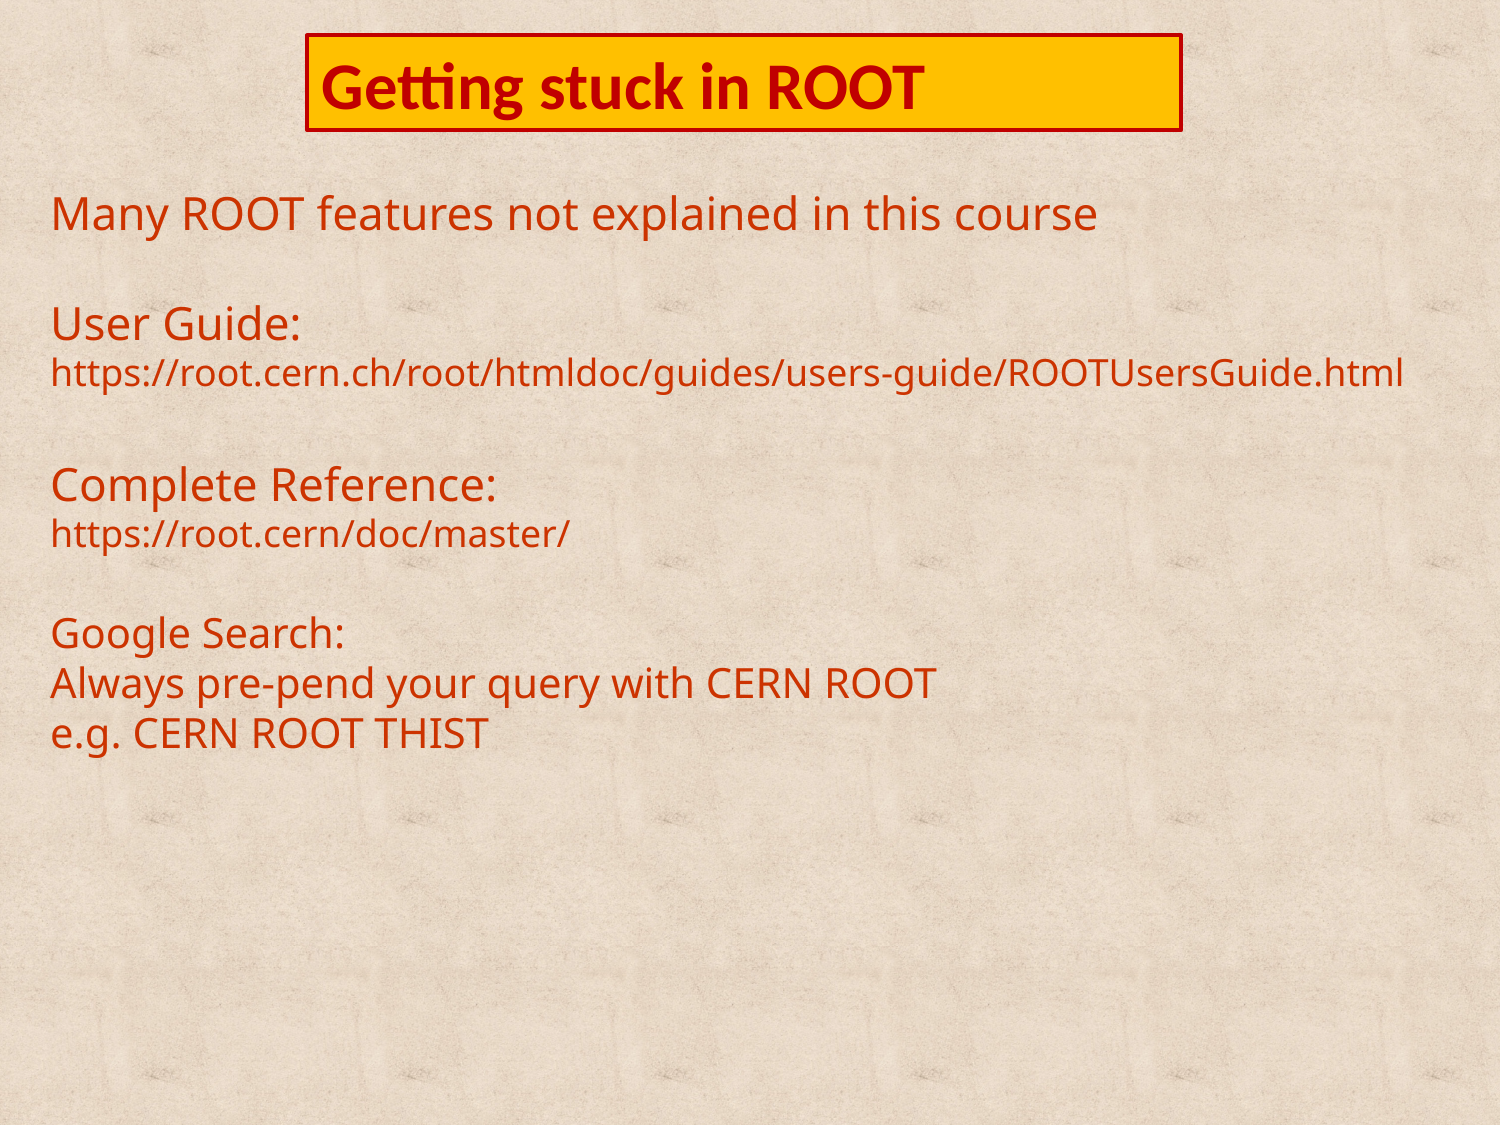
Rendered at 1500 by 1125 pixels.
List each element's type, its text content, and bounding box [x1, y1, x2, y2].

text_box Getting stuck in ROOT [307, 35, 1182, 131]
text_box Many ROOT features not explained in this course User Guide: https://root.cern.ch/root/htmldoc/guides/users-guide/ROOTUsersGuide.html Complete Reference: https://root.cern/doc/master/ Google Search: Always pre-pend your query with CERN ROOT e.g. CERN ROOT THIST [35, 177, 1453, 869]
